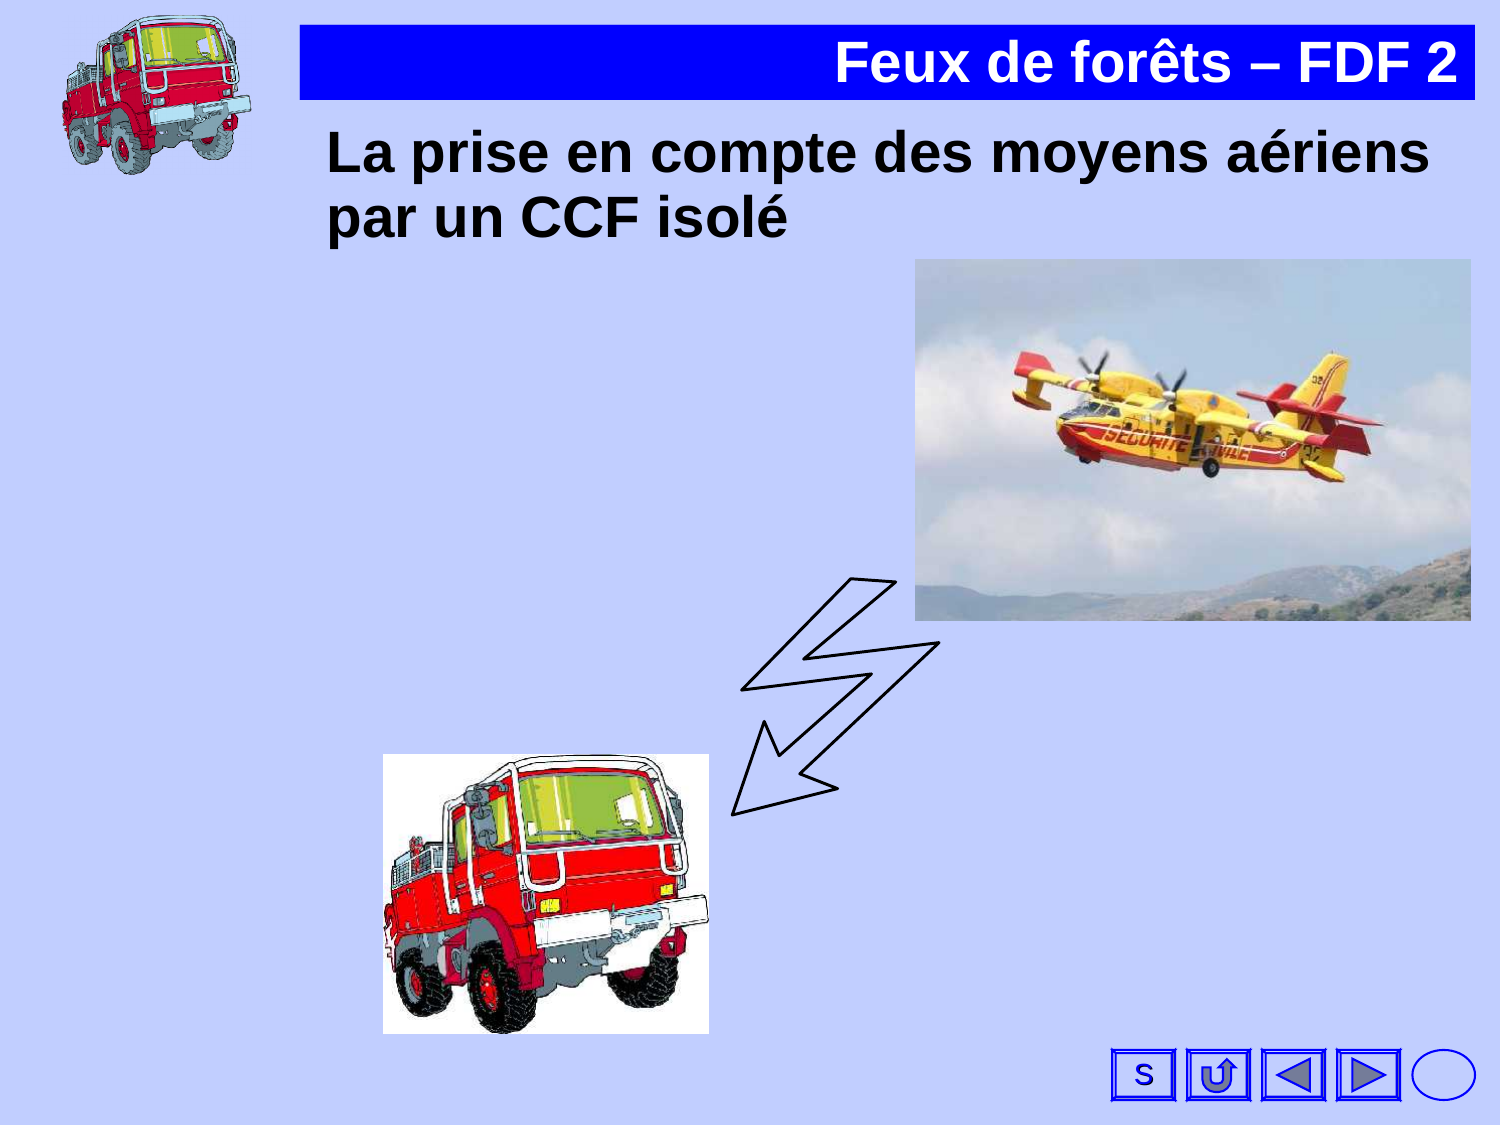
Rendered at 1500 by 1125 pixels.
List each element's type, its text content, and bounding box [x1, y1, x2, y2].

text_box [1412, 1049, 1476, 1101]
text_box La prise en compte des moyens aériens par un CCF isolé [311, 112, 1448, 258]
text_box Feux de forêts – FDF 2 [299, 24, 1475, 100]
picture [383, 754, 709, 1034]
picture [915, 259, 1471, 621]
